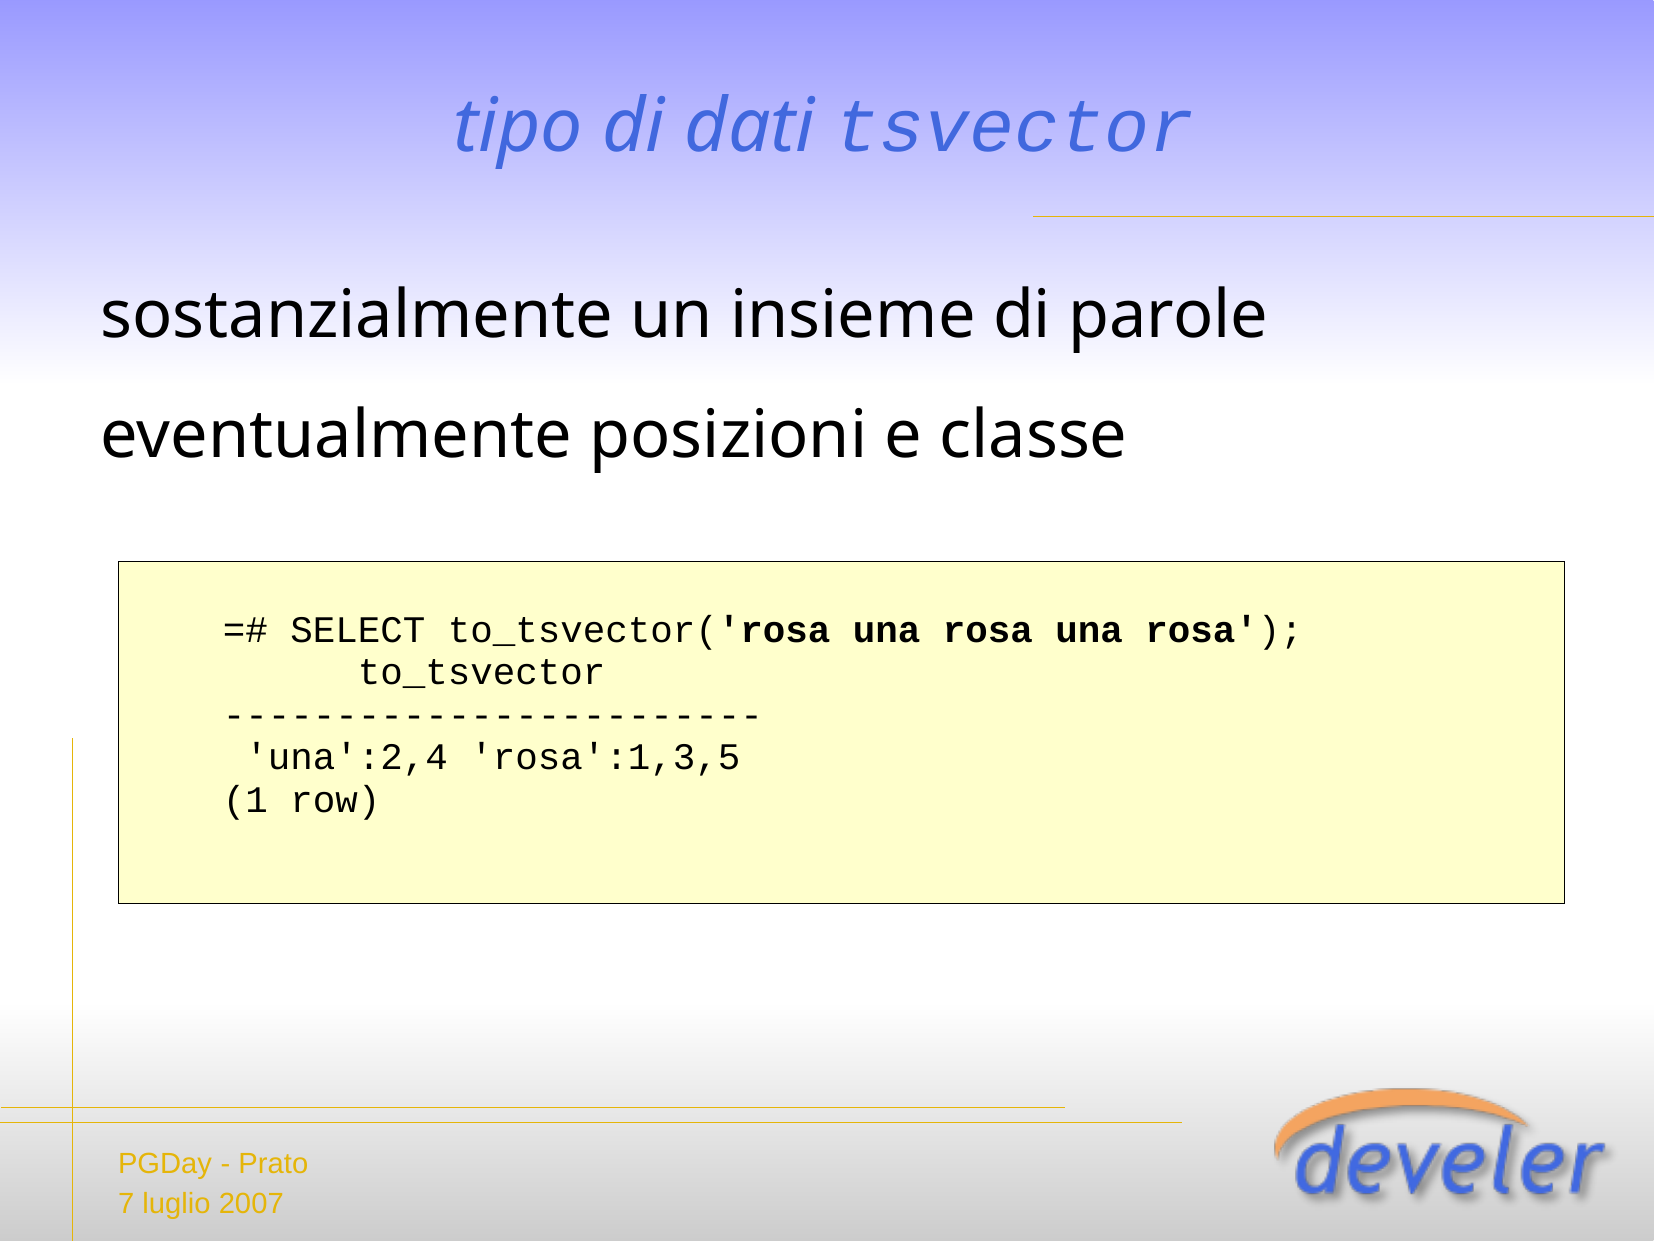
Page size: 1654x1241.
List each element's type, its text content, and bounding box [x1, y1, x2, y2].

list sostanzialmente un insieme di parole eventualmente posizioni e classe [82, 265, 1571, 1093]
picture [1269, 1083, 1622, 1211]
title tipo di dati tsvector [82, 29, 1565, 217]
text_box =# SELECT to_tsvector('rosa una rosa una rosa'); to_tsvector ------------------------ 'una':2,4 'rosa':1,3,5 (1 row) [118, 561, 1565, 904]
